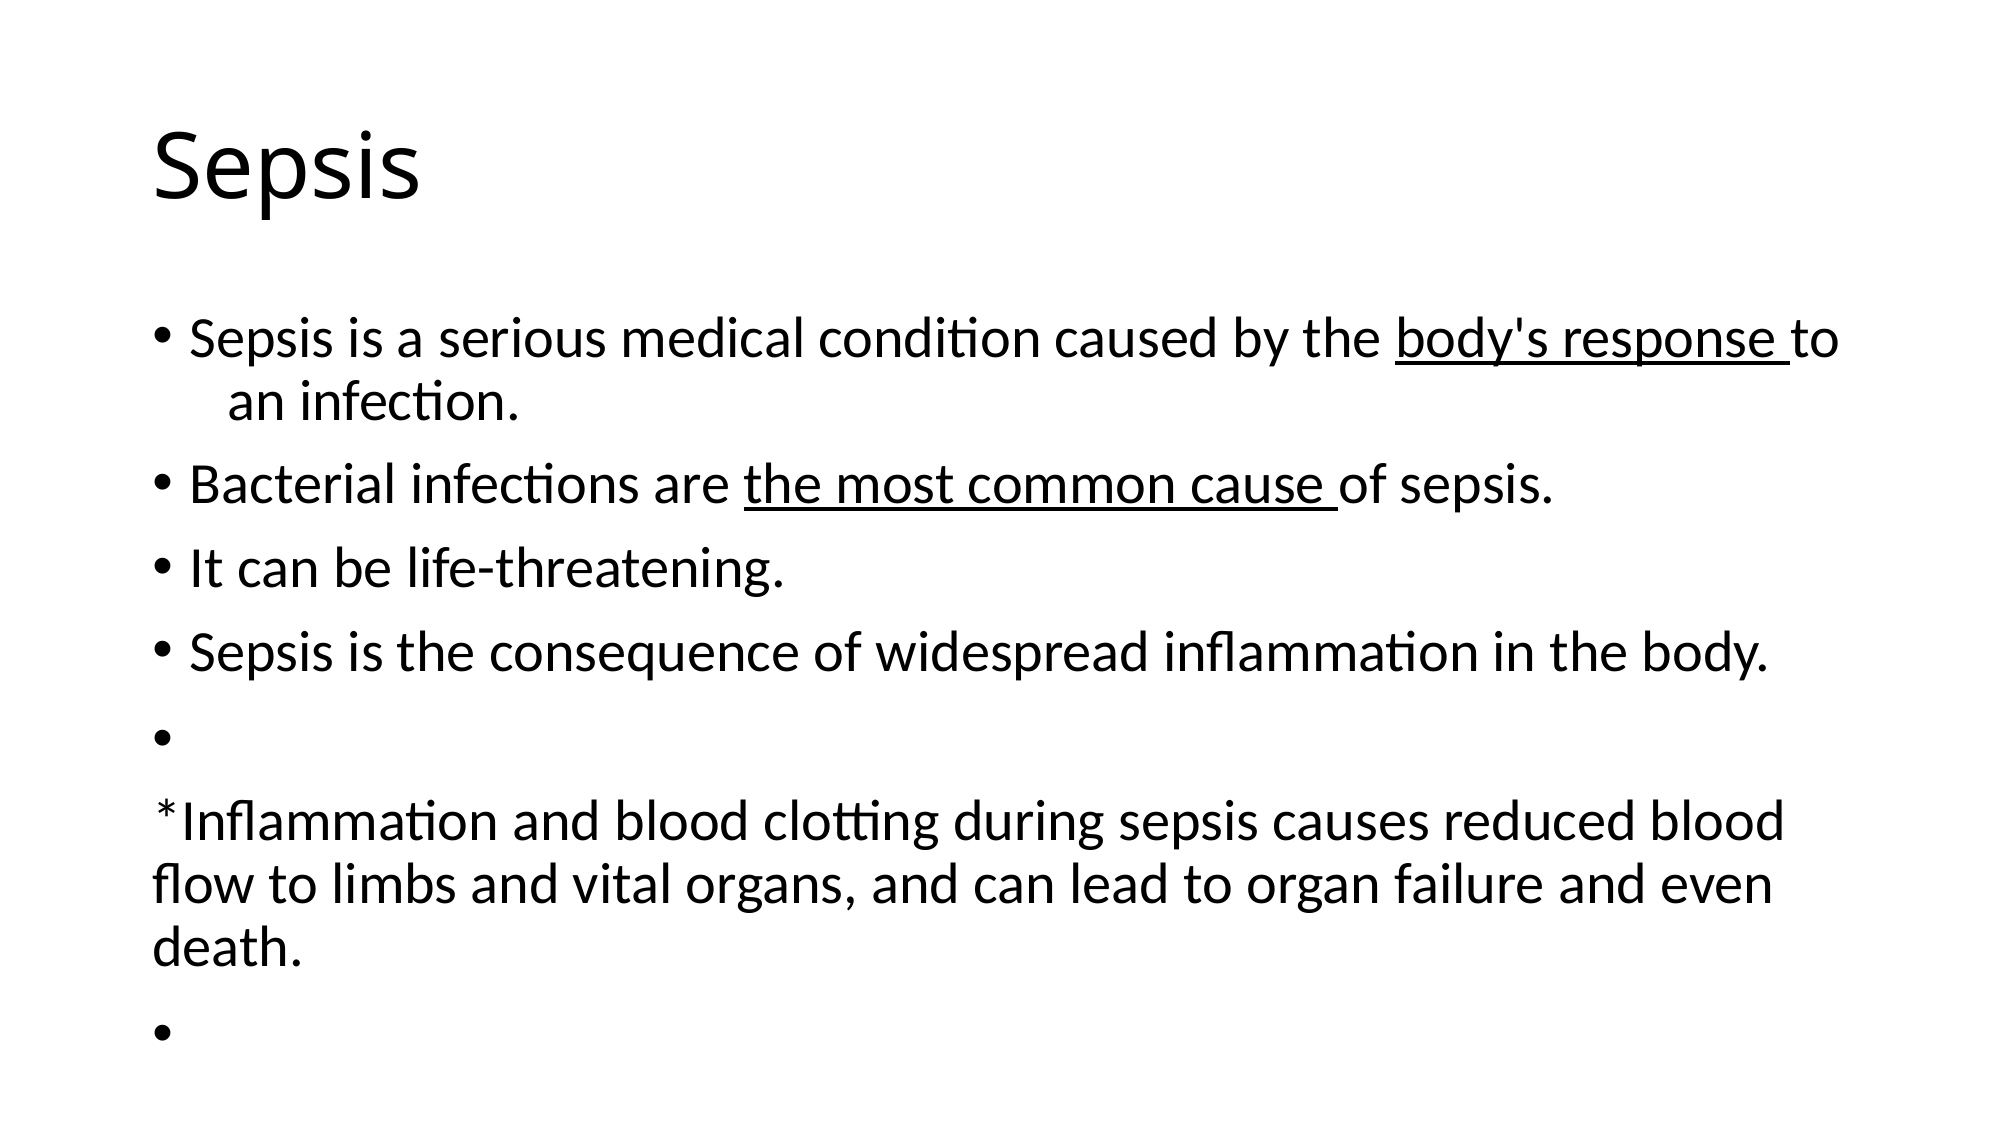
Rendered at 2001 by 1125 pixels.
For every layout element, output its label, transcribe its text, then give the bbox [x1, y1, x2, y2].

list Sepsis is a serious medical condition caused by the body's response to an infection. Bacterial infections are the most common cause of sepsis. It can be life-threatening. Sepsis is the consequence of widespread inflammation in the body. *Inflammation and blood clotting during sepsis causes reduced blood flow to limbs and vital organs, and can lead to organ failure and even death. [137, 299, 1863, 1014]
title Sepsis [137, 59, 1863, 278]
